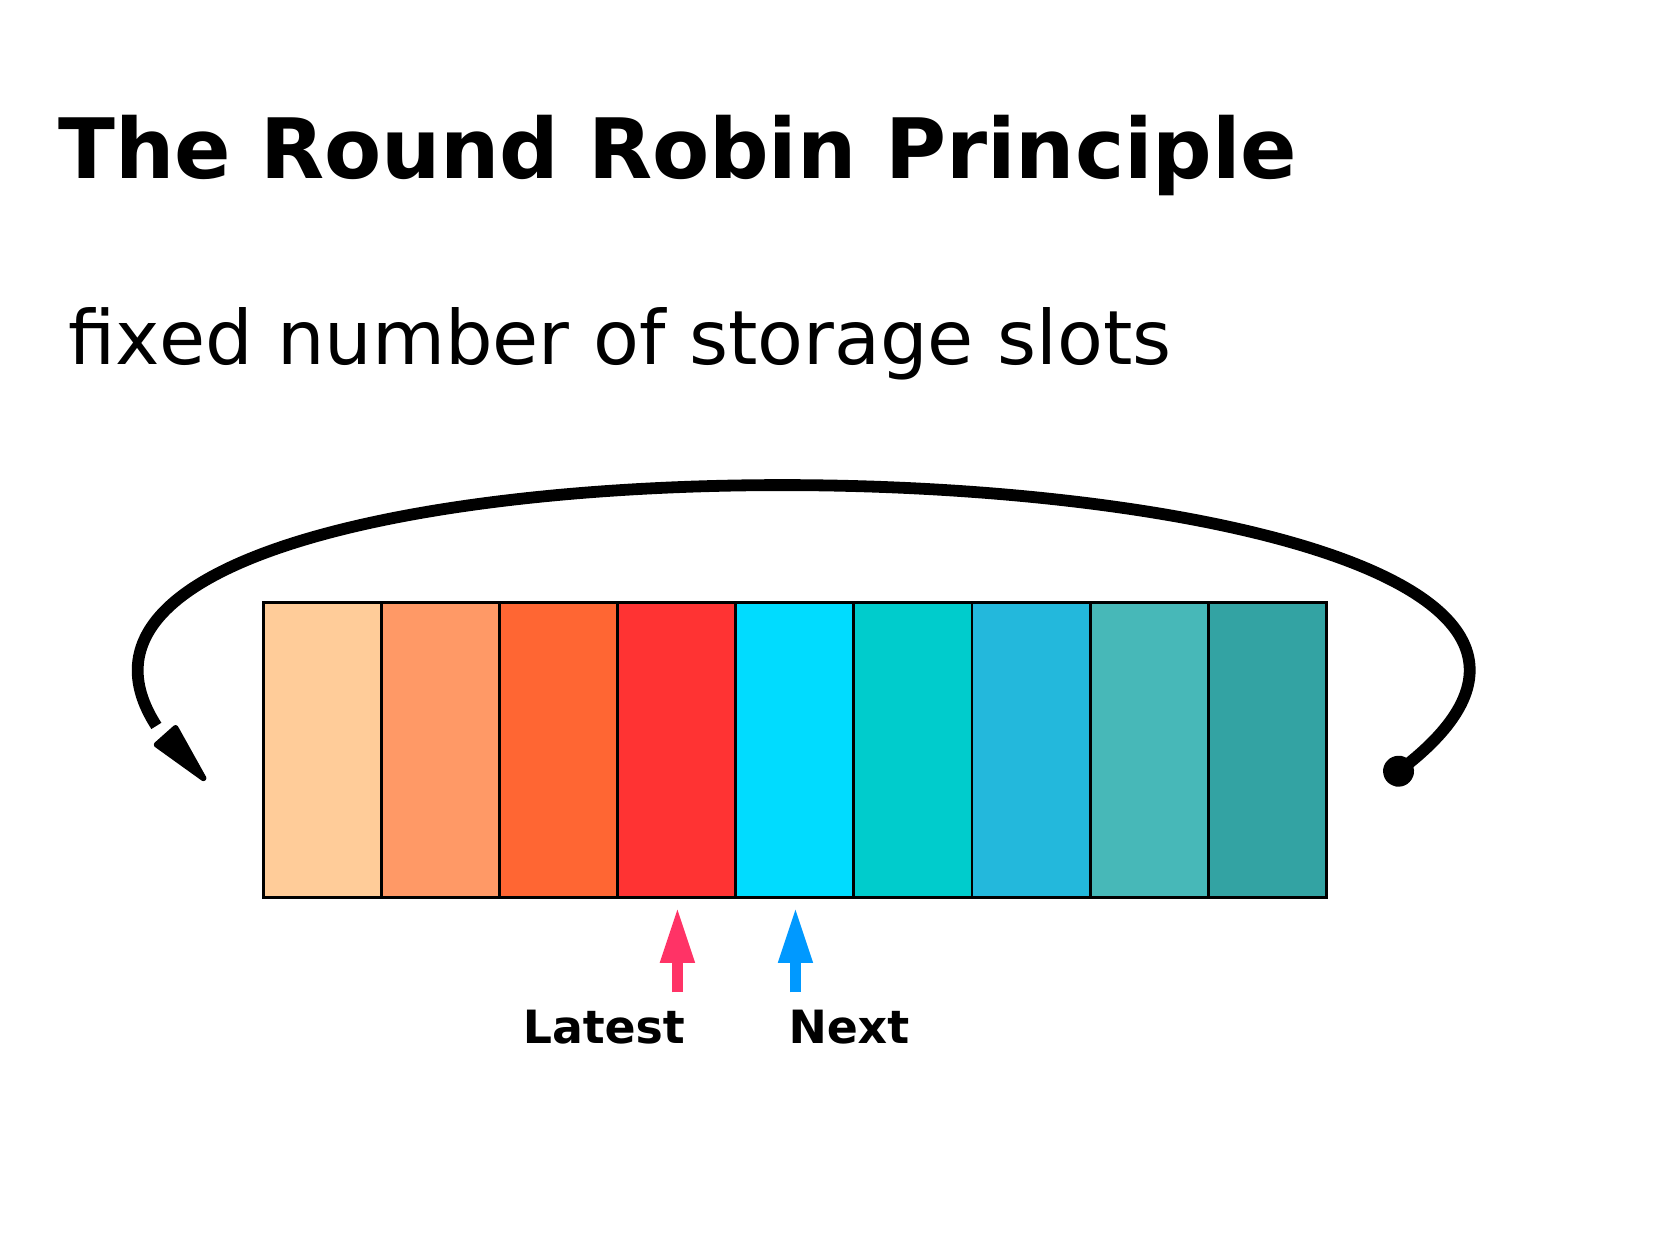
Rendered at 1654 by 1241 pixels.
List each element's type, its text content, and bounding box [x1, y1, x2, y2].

text_box Next [772, 992, 926, 1064]
text_box [263, 602, 1327, 898]
title The Round Robin Principle [59, 75, 1607, 225]
list fixed number of storage slots [50, 295, 1571, 1099]
text_box Latest [506, 992, 702, 1064]
